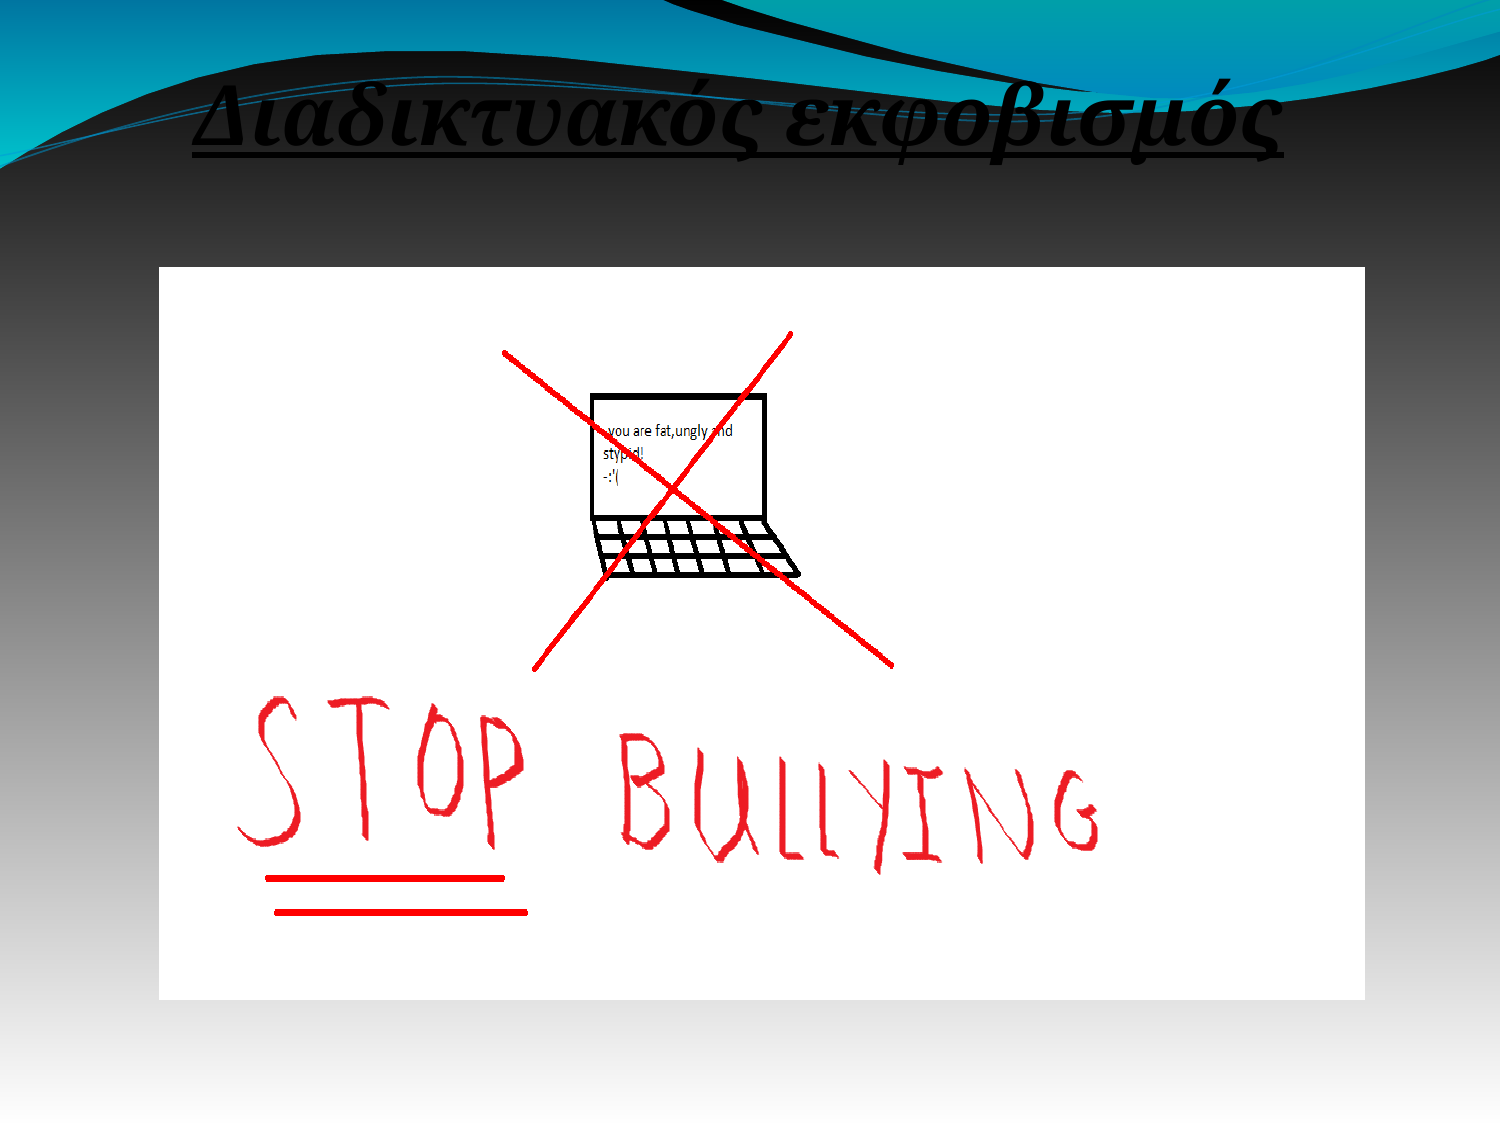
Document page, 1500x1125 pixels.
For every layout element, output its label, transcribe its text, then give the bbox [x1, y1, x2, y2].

text_box Διαδικτυακός εκφοβισμός [112, 54, 1365, 170]
picture [159, 267, 1365, 1000]
